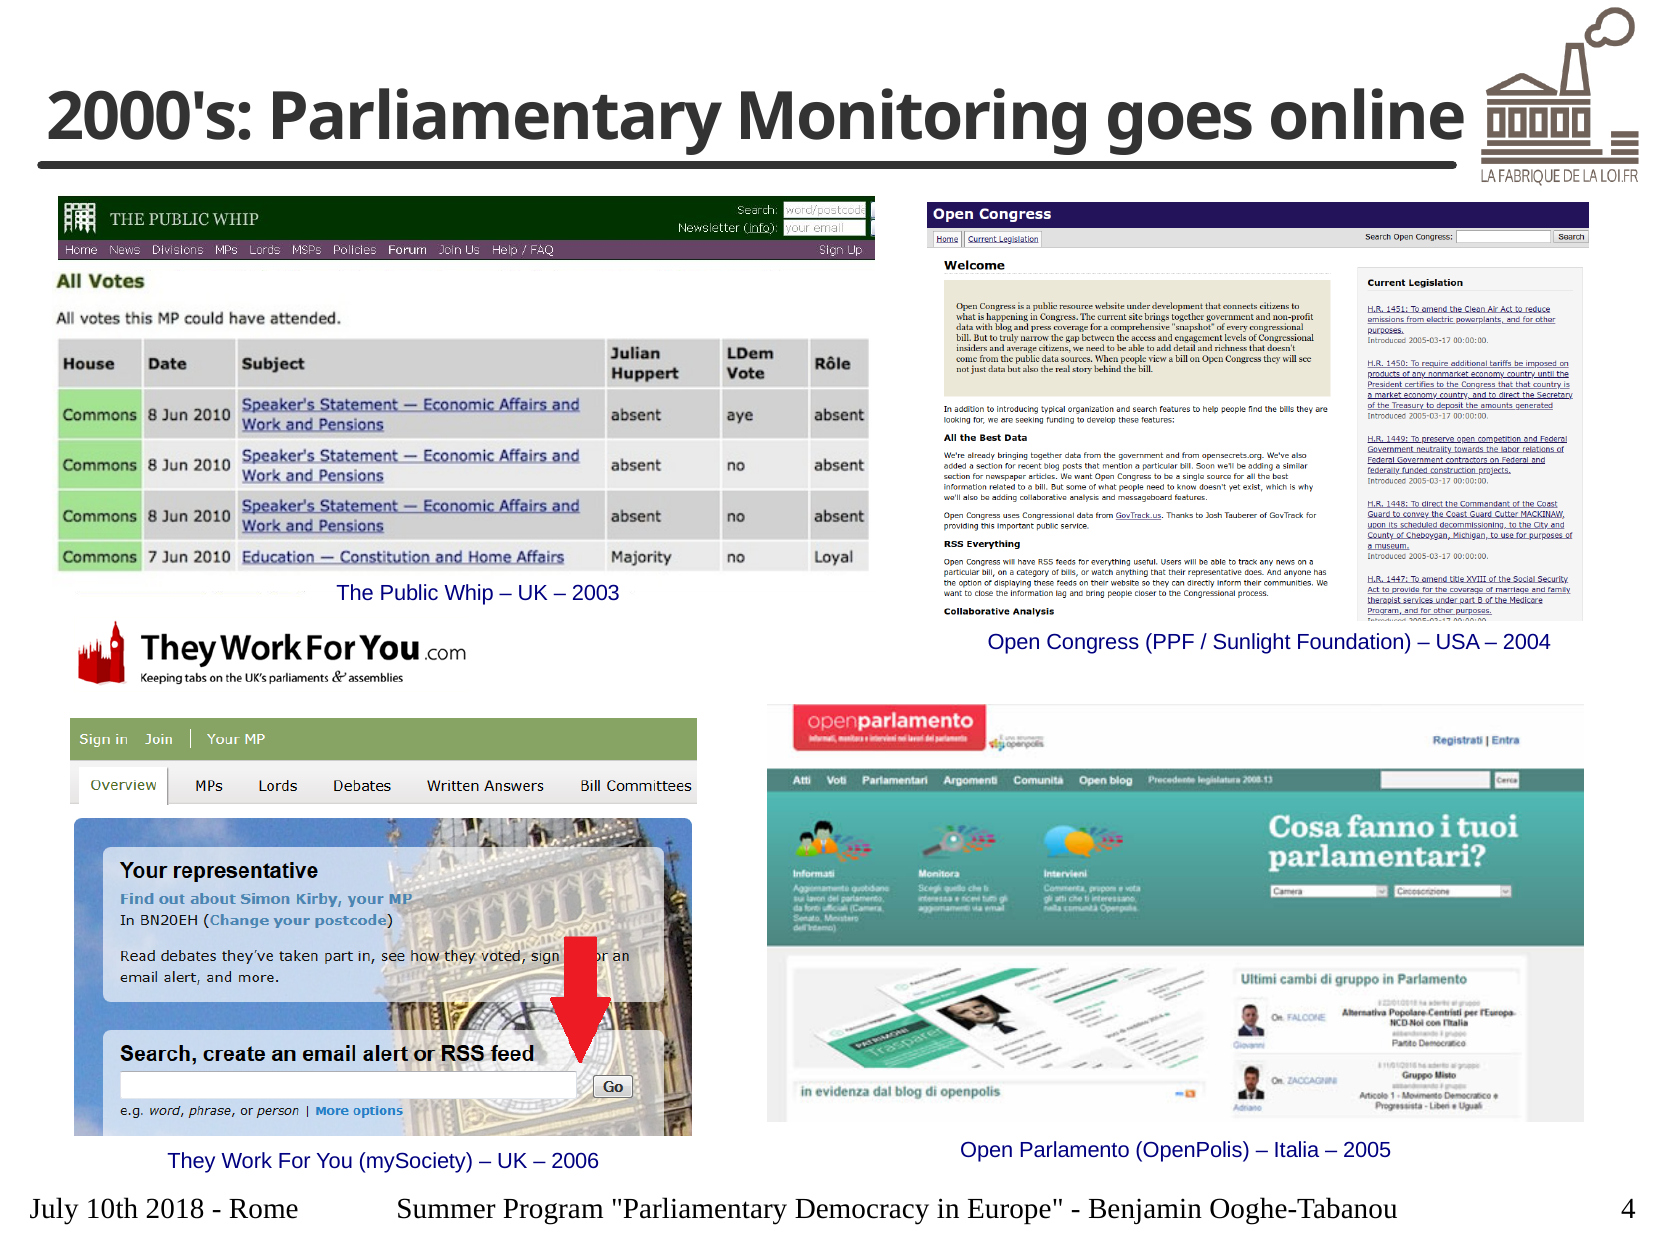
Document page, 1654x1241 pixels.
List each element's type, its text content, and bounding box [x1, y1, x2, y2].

text_box The Public Whip – UK – 2003 [82, 572, 875, 613]
picture [70, 610, 697, 1136]
text_box Open Congress (PPF / Sunlight Foundation) – USA – 2004 [874, 622, 1654, 662]
picture [767, 704, 1584, 1123]
picture [1464, 0, 1654, 189]
picture [927, 202, 1589, 621]
picture [52, 193, 880, 597]
text_box Open Parlamento (OpenPolis) – Italia – 2005 [780, 1129, 1572, 1170]
title 2000's: Parliamentary Monitoring goes online [29, 37, 1518, 189]
text_box They Work For You (mySociety) – UK – 2006 [47, 1141, 721, 1182]
